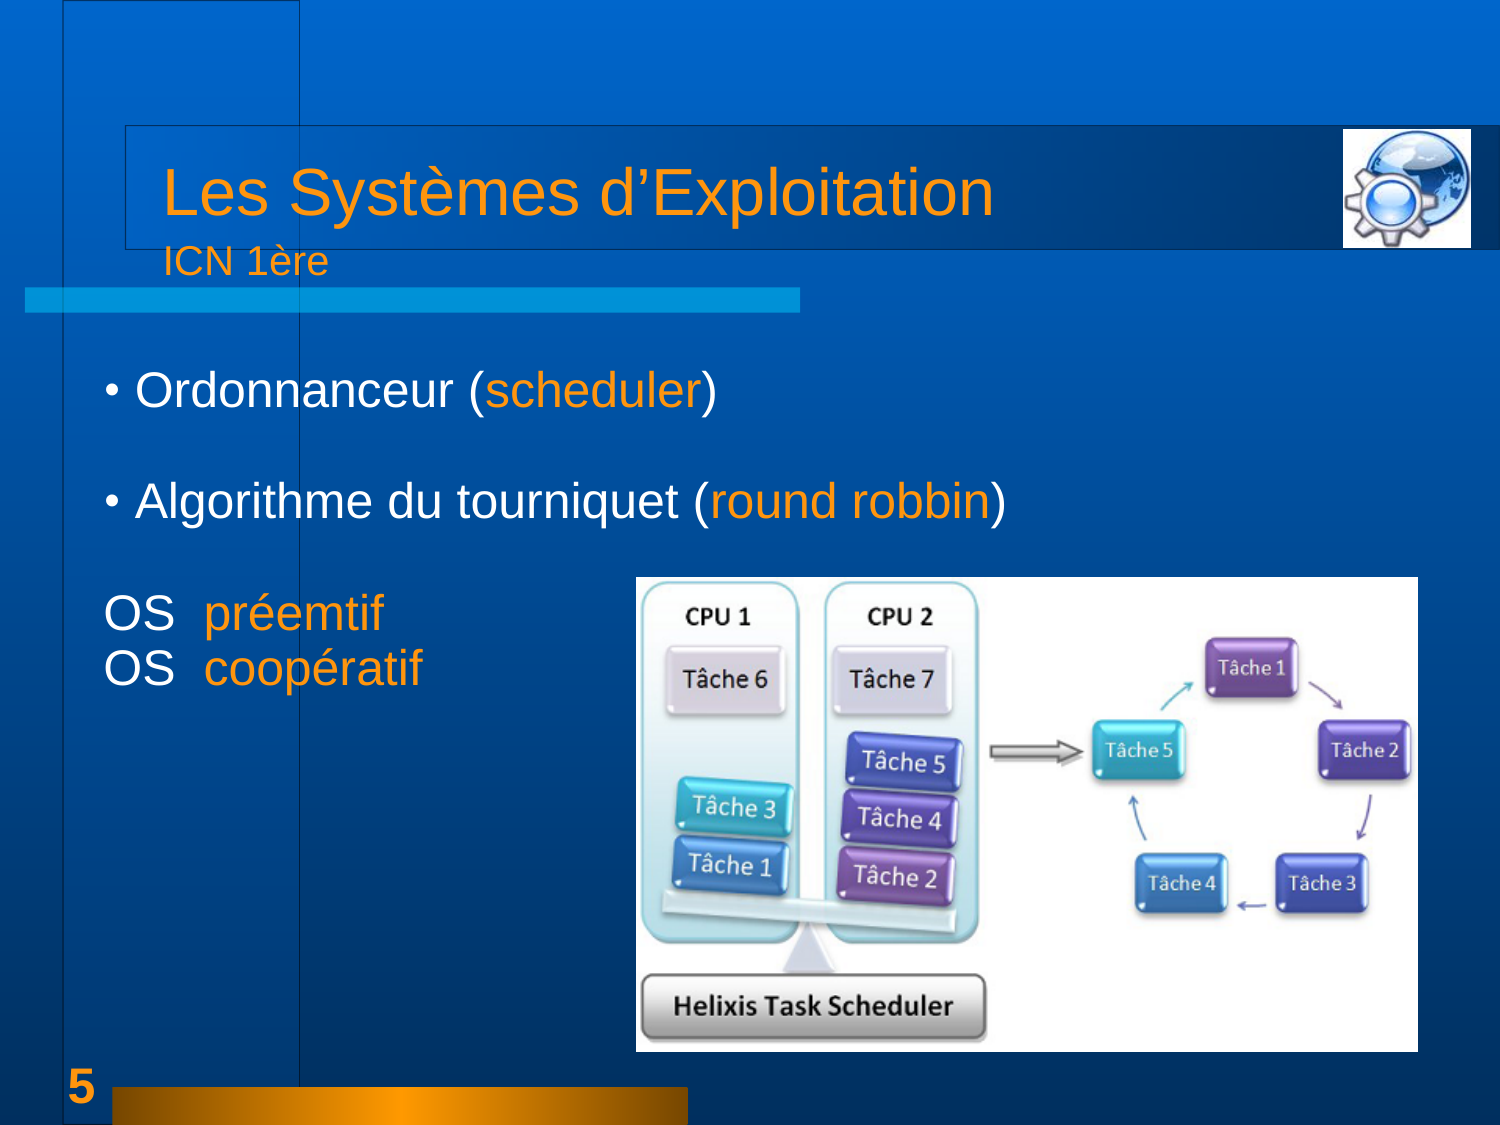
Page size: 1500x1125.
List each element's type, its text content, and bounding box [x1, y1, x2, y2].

picture [636, 816, 1418, 1052]
picture [1343, 129, 1471, 248]
text_box Ordonnanceur (scheduler) Algorithme du tourniquet (round robbin) OS préemtif OS coopératif [88, 354, 1418, 816]
